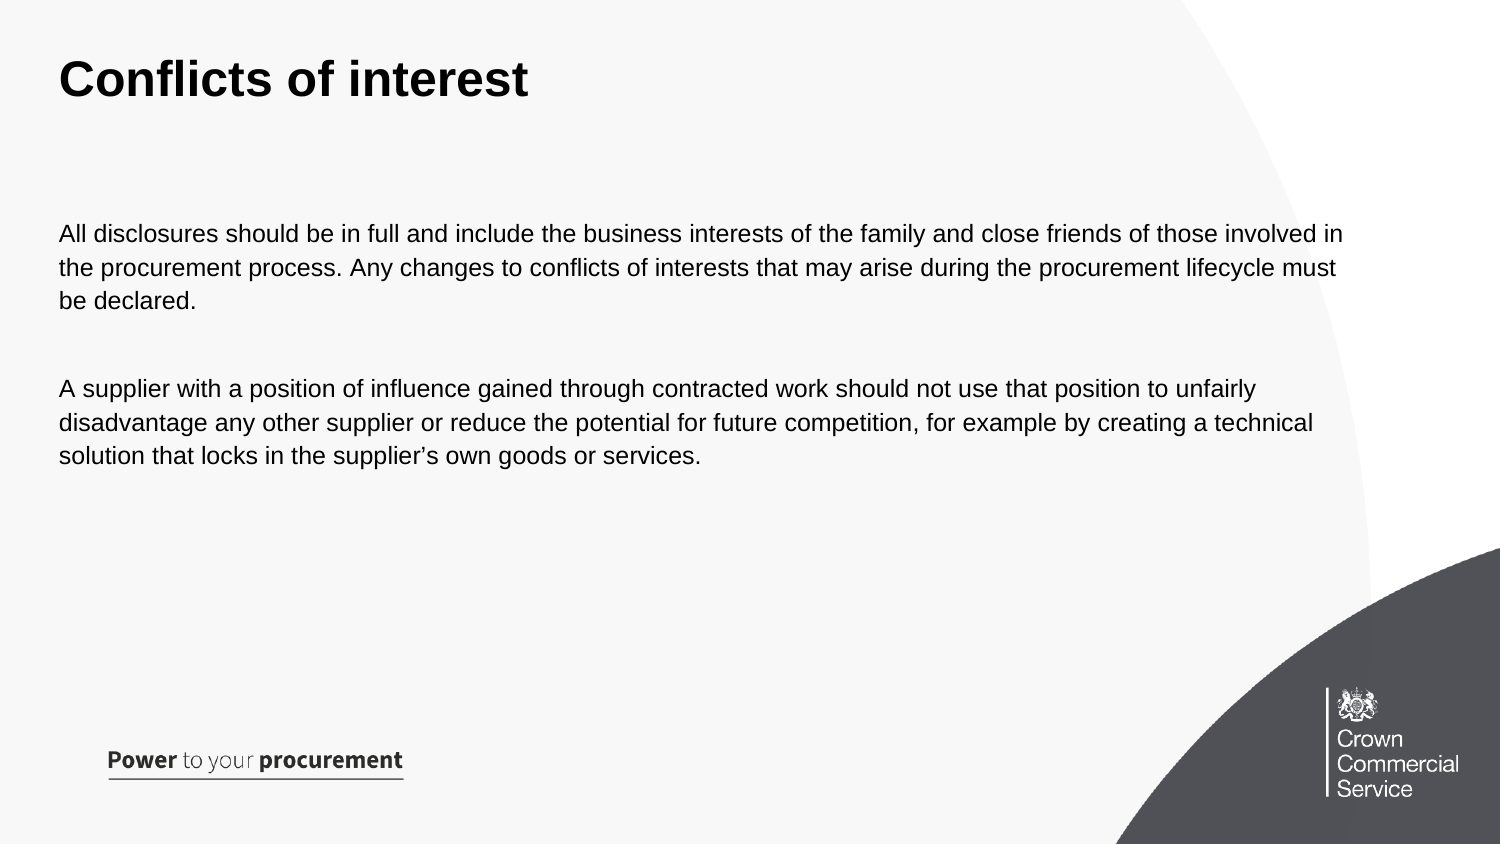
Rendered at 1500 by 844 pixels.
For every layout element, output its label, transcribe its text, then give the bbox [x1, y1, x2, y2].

text_box All disclosures should be in full and include the business interests of the family and close friends of those involved in the procurement process. Any changes to conflicts of interests that may arise during the procurement lifecycle must be declared. A supplier with a position of influence gained through contracted work should not use that position to unfairly disadvantage any other supplier or reduce the potential for future competition, for example by creating a technical solution that locks in the supplier’s own goods or services. [58, 184, 1373, 694]
text_box Conflicts of interest [58, 46, 1500, 151]
